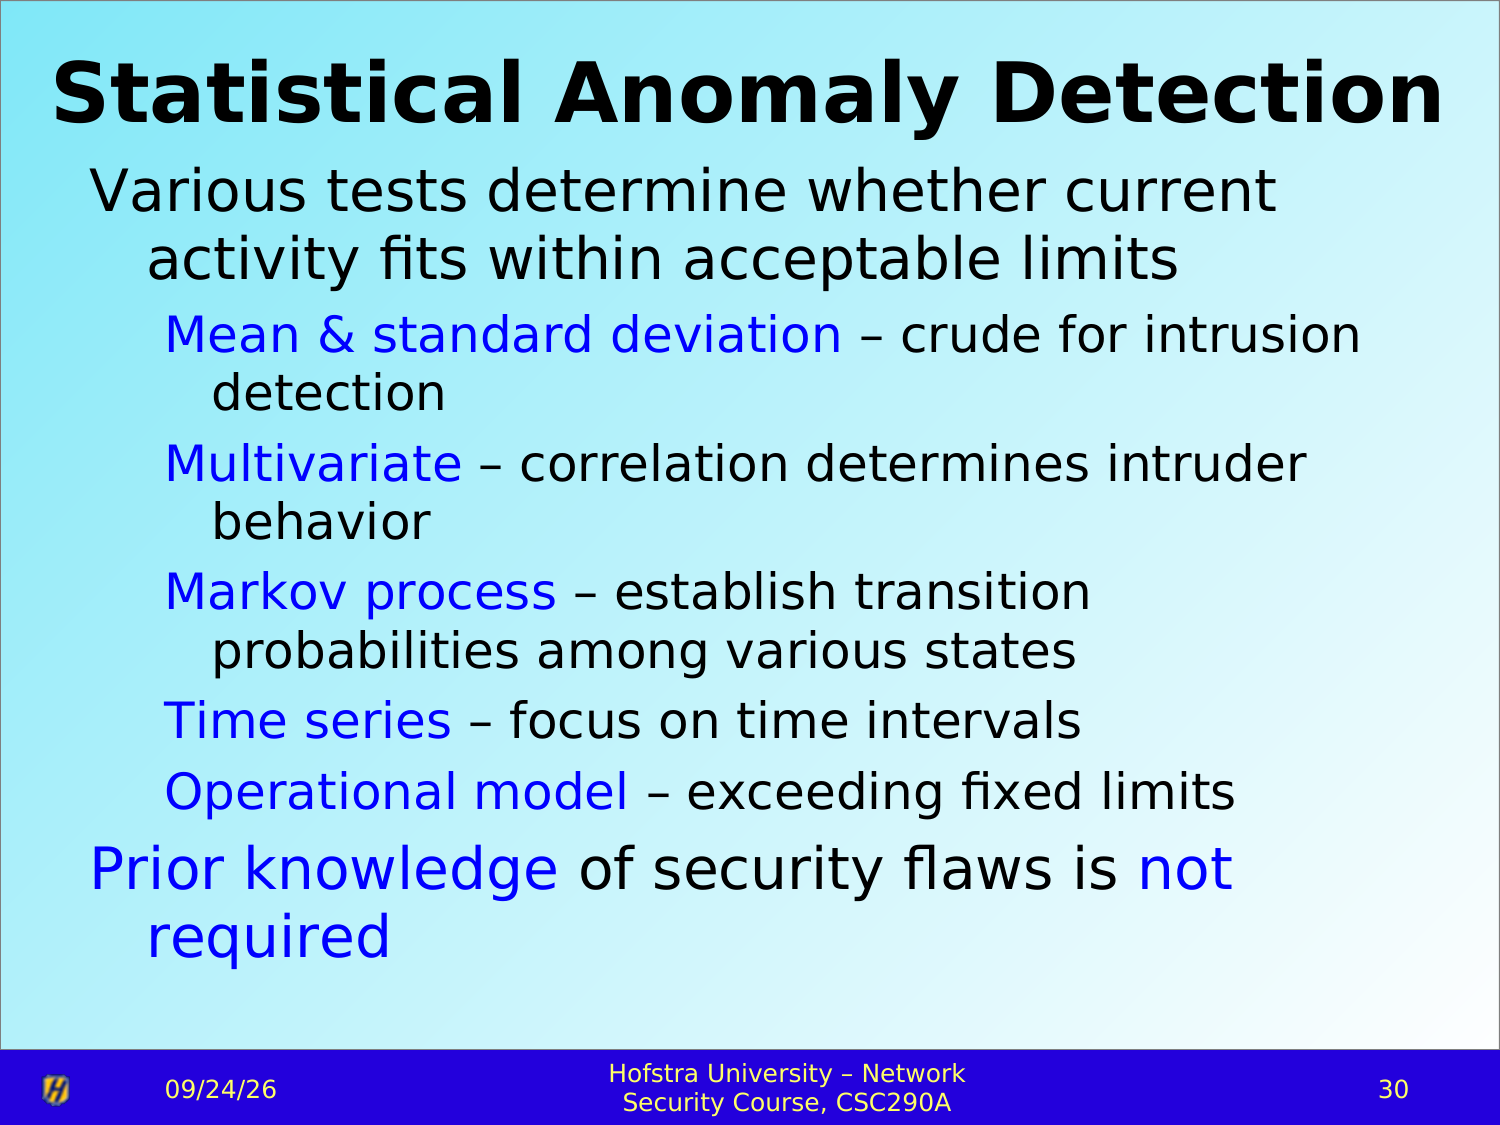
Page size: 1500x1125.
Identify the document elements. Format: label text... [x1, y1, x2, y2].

picture [37, 1072, 76, 1110]
list Various tests determine whether current activity fits within acceptable limits Mean & standard deviation – crude for intrusion detection Multivariate – correlation determines intruder behavior Markov process – establish transition probabilities among various states Time series – focus on time intervals Operational model – exceeding fixed limits Prior knowledge of security flaws is not required [75, 149, 1426, 1006]
title Statistical Anomaly Detection [34, 16, 1463, 150]
